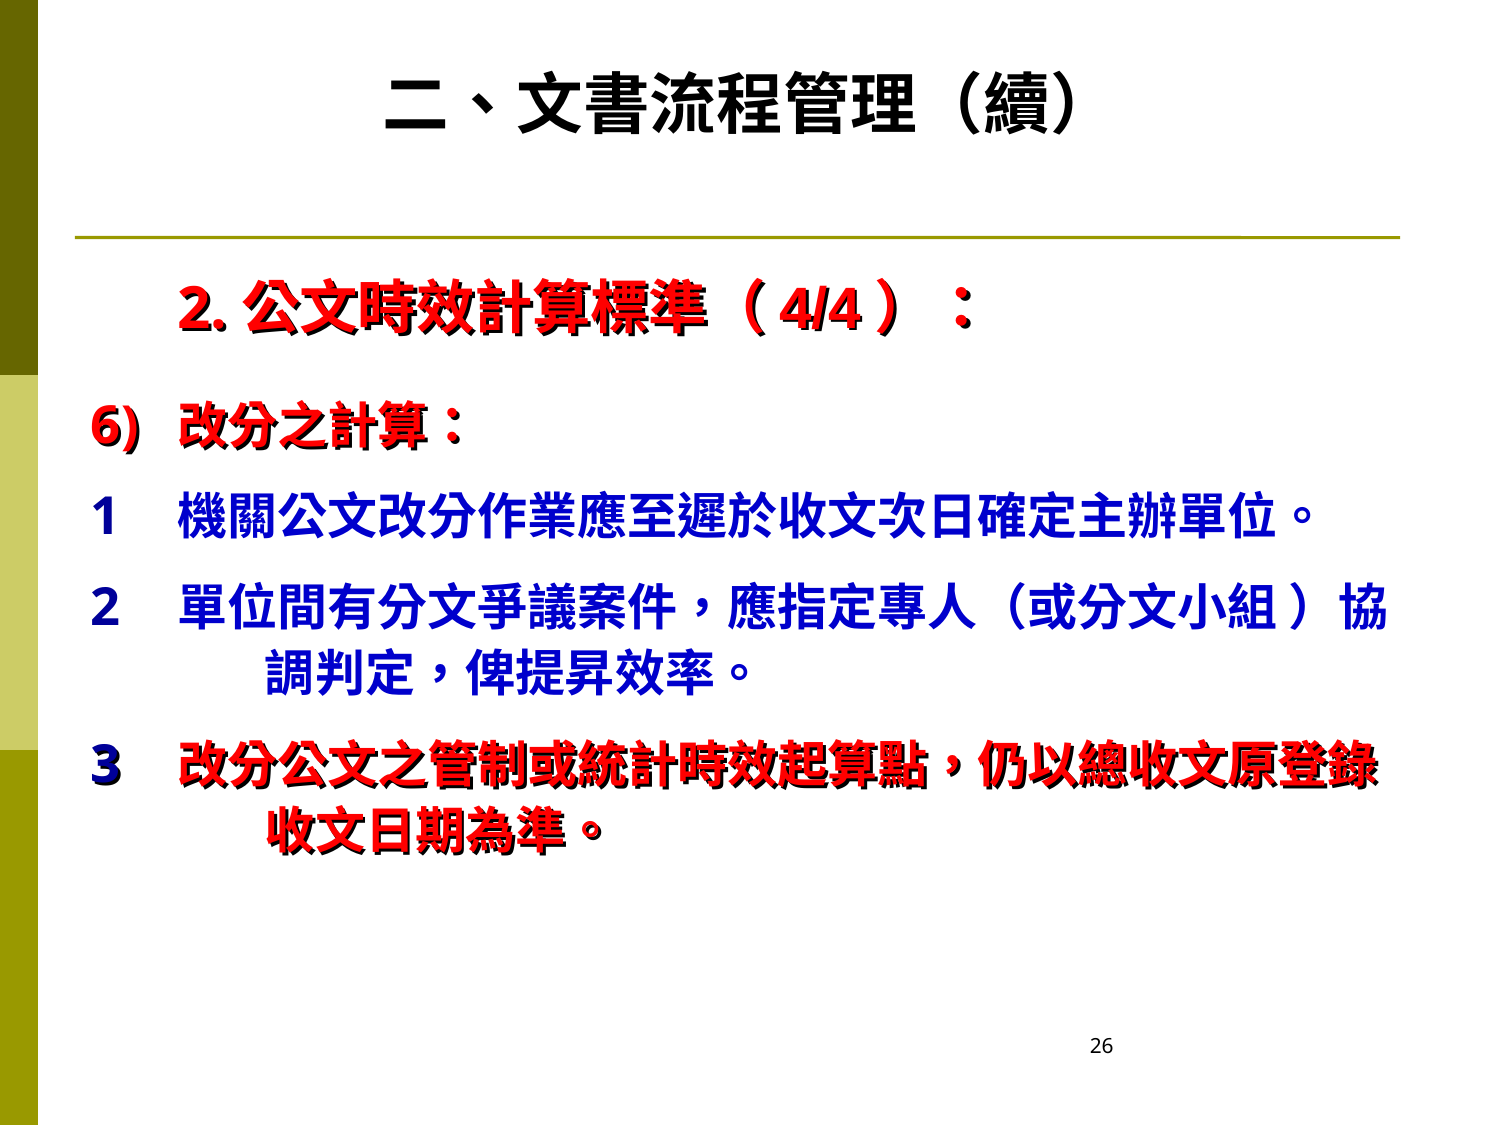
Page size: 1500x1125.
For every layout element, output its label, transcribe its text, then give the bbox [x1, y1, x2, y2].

list 2.公文時效計算標準（4/4）： 改分之計算： 機關公文改分作業應至遲於收文次日確定主辦單位。 單位間有分文爭議案件，應指定專人（或分文小組 ）協調判定，俾提昇效率。 改分公文之管制或統計時效起算點，仍以總收文原登錄收文日期為準。 [75, 262, 1426, 1006]
title 二、文書流程管理（續） [75, 45, 1426, 149]
text_box [1074, 1025, 1426, 1101]
